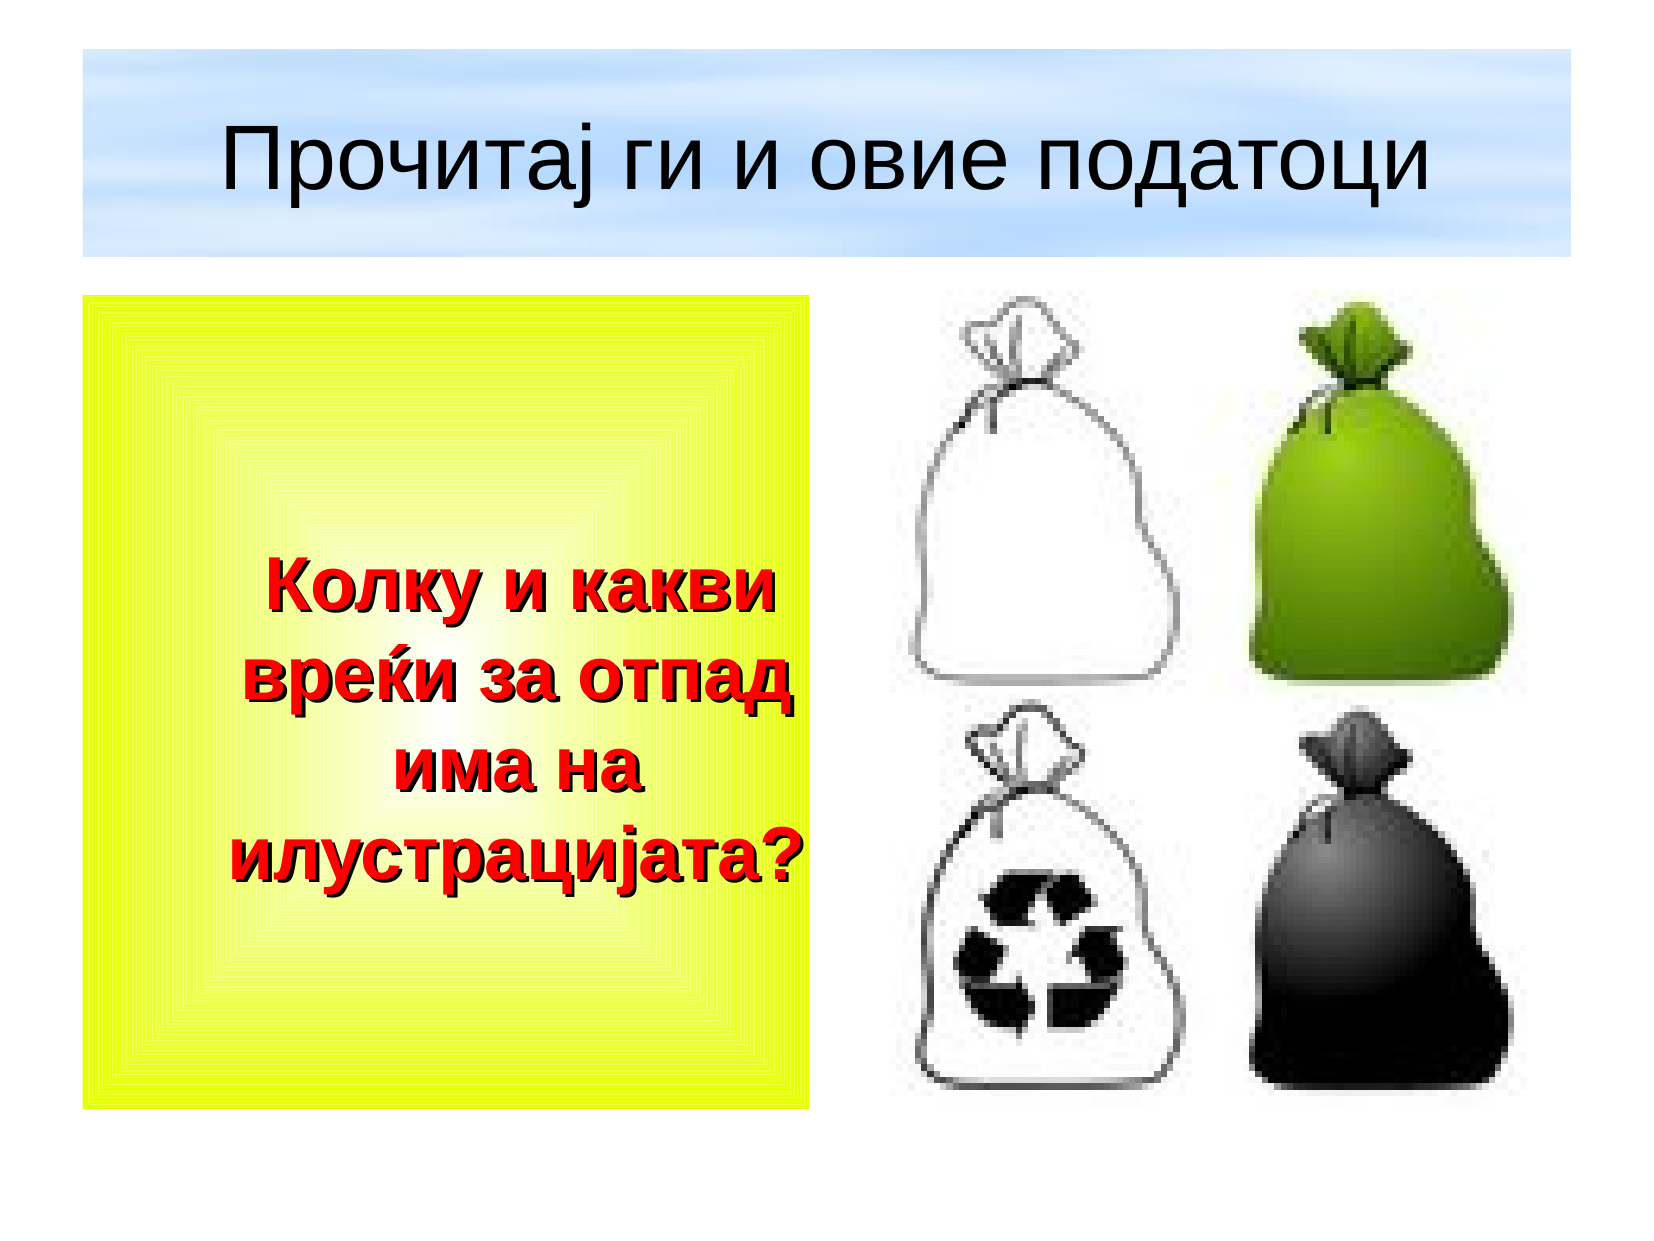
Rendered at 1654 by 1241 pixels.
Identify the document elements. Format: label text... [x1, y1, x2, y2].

picture [890, 290, 1527, 1109]
title Прочитај ги и овие податоци [82, 49, 1571, 257]
list Колку и какви вреќи за отпад има на илустрацијата? [82, 295, 809, 1109]
